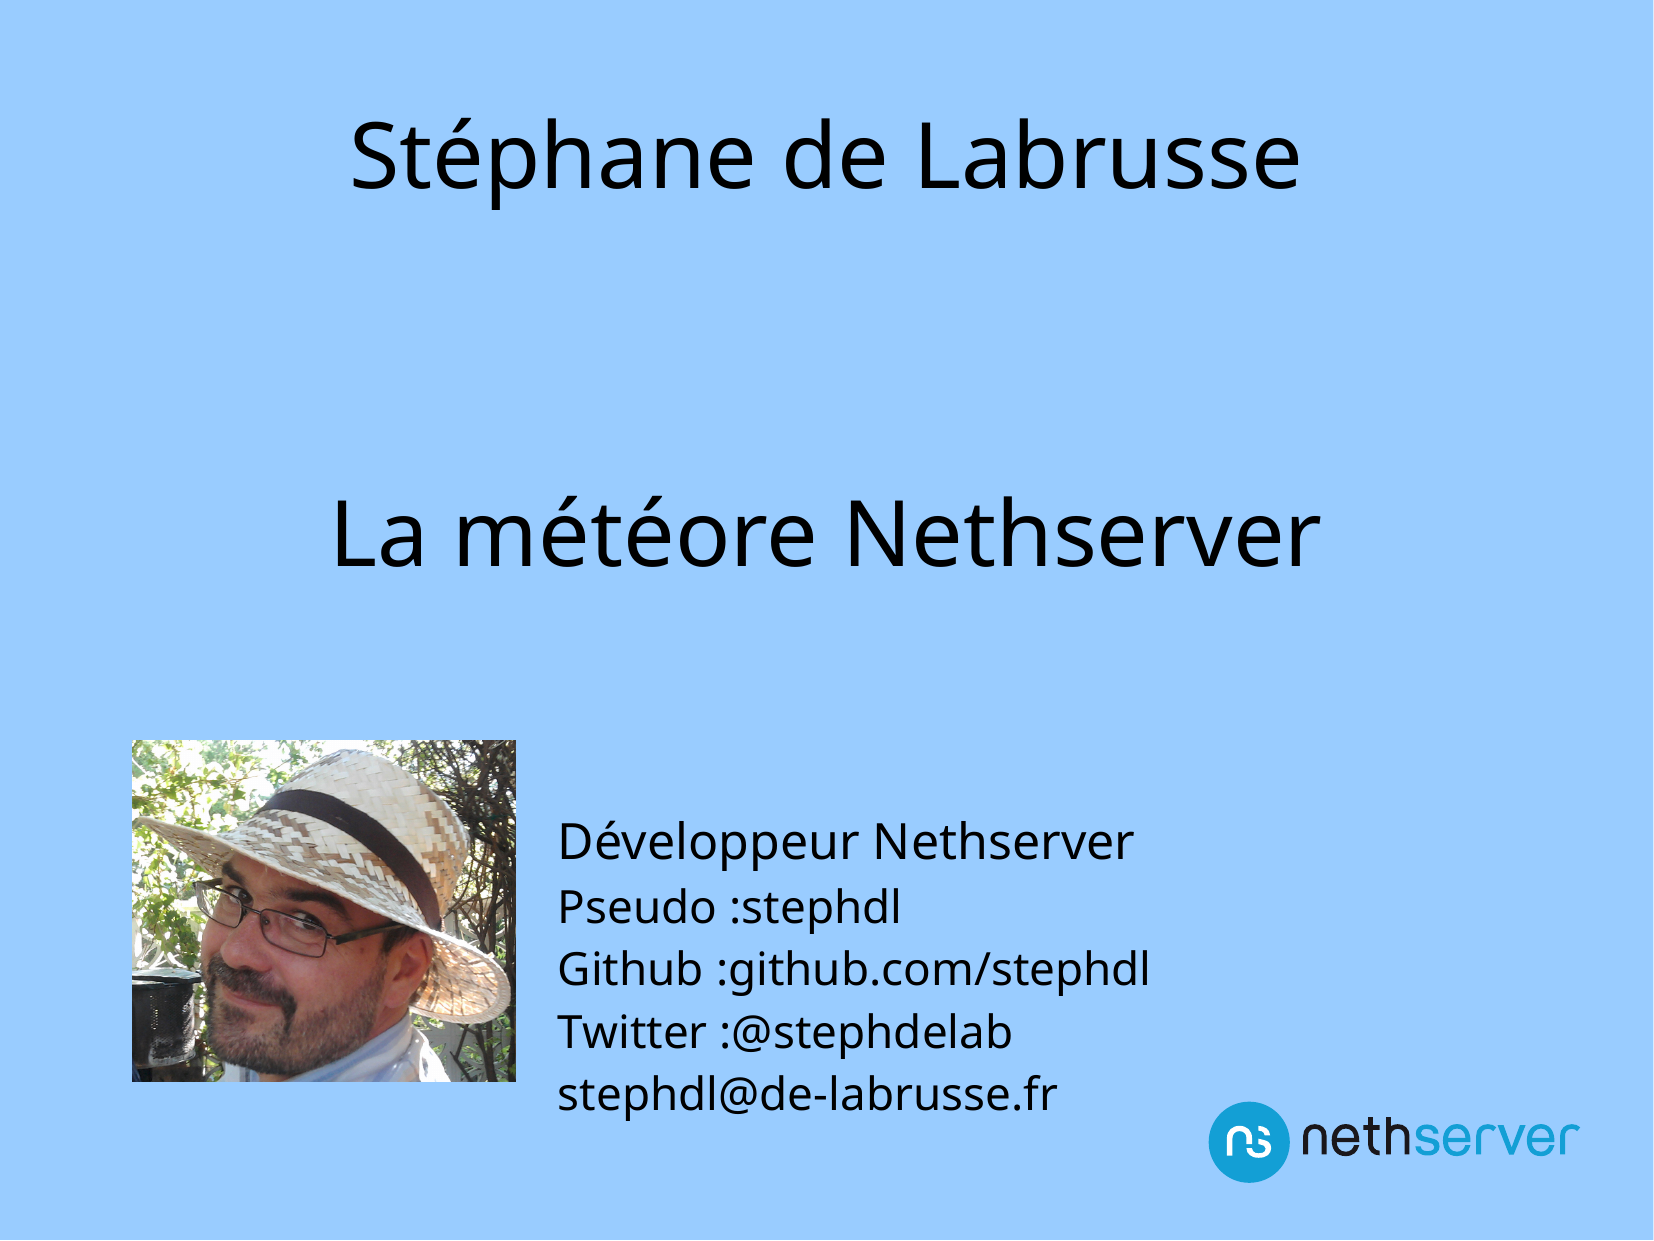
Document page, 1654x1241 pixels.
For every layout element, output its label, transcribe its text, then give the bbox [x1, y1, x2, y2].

title Stéphane de Labrusse [82, 49, 1571, 257]
text_box Développeur Nethserver Pseudo :stephdl Github :github.com/stephdl Twitter :@stephdelab stephdl@de-labrusse.fr [543, 798, 1250, 1097]
picture [1015, 921, 1654, 1241]
picture [132, 740, 516, 1082]
subtitle La météore Nethserver [82, 290, 1571, 1010]
